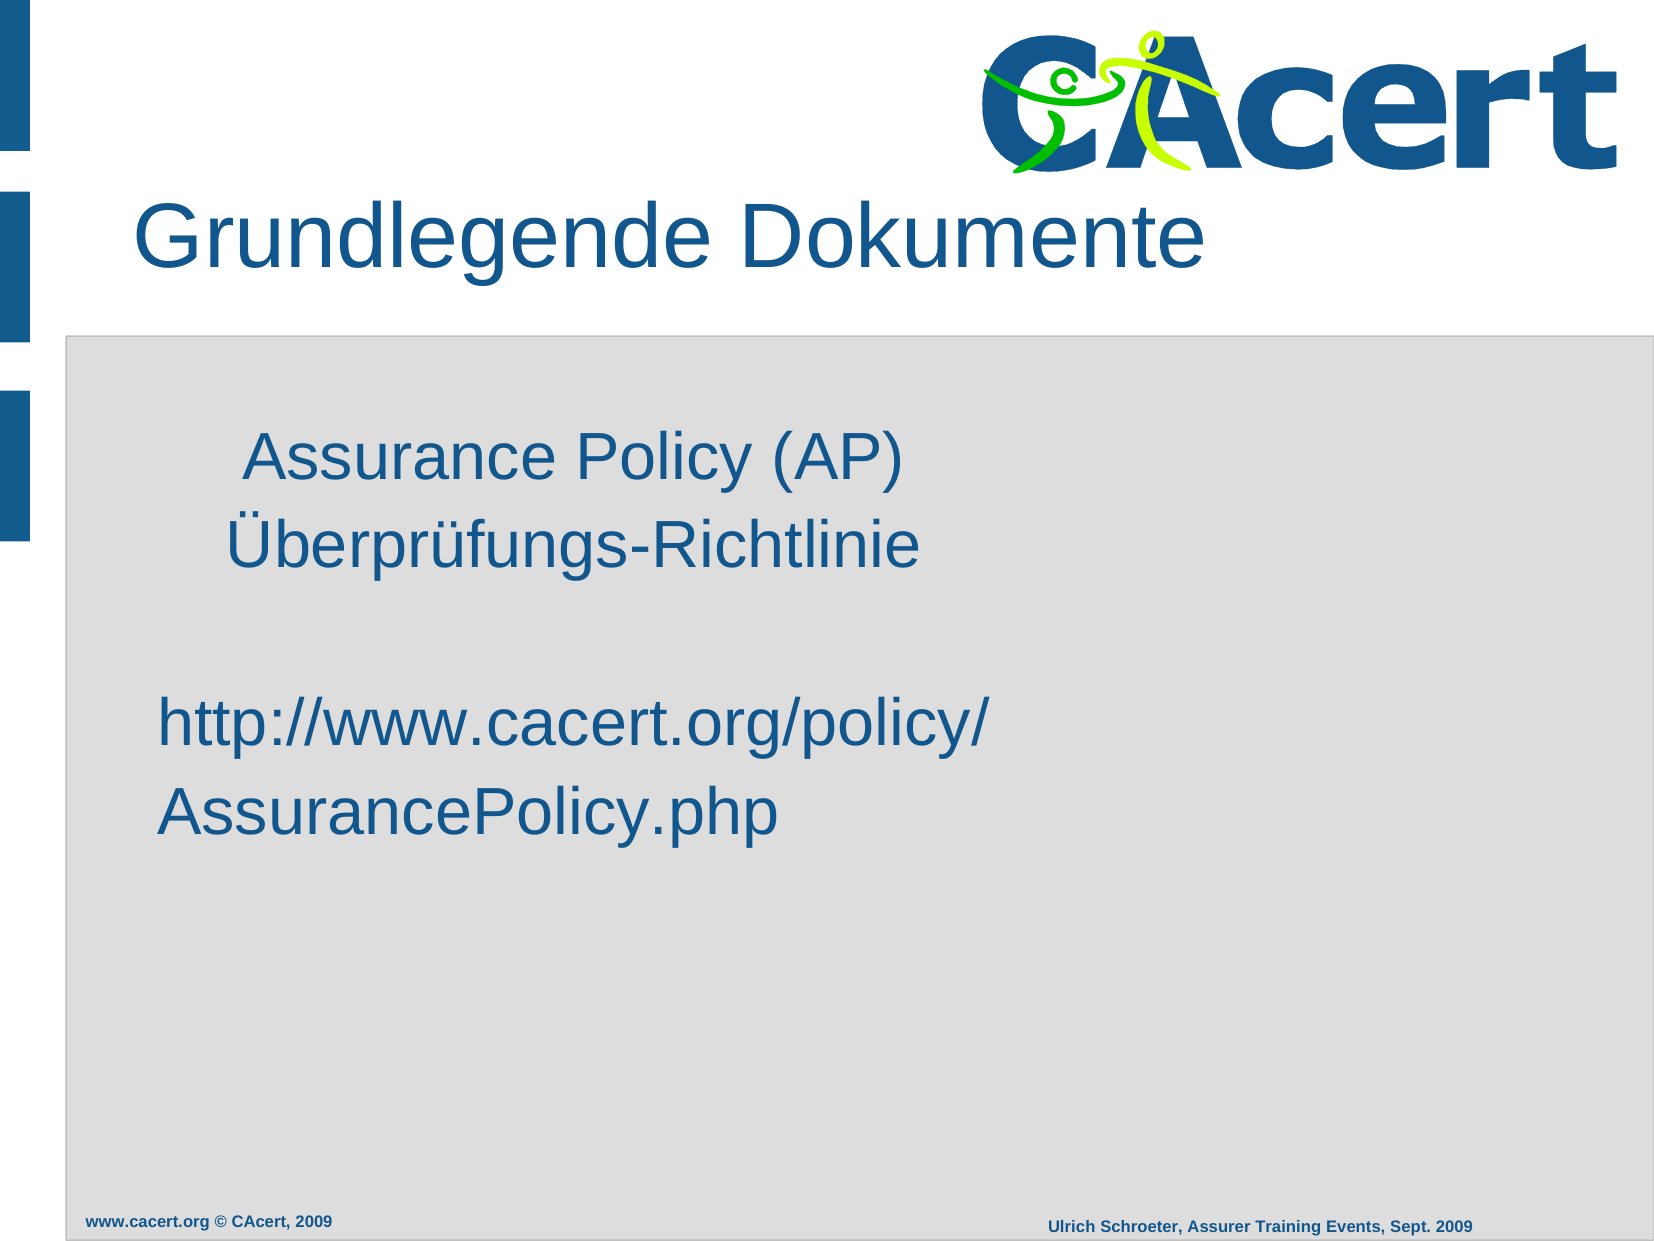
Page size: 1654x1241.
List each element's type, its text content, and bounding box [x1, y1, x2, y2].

text_box Assurance Policy (AP) Überprüfungs-Richtlinie http://www.cacert.org/policy/ AssurancePolicy.php [142, 397, 1565, 856]
text_box Grundlegende Dokumente [118, 177, 1224, 295]
